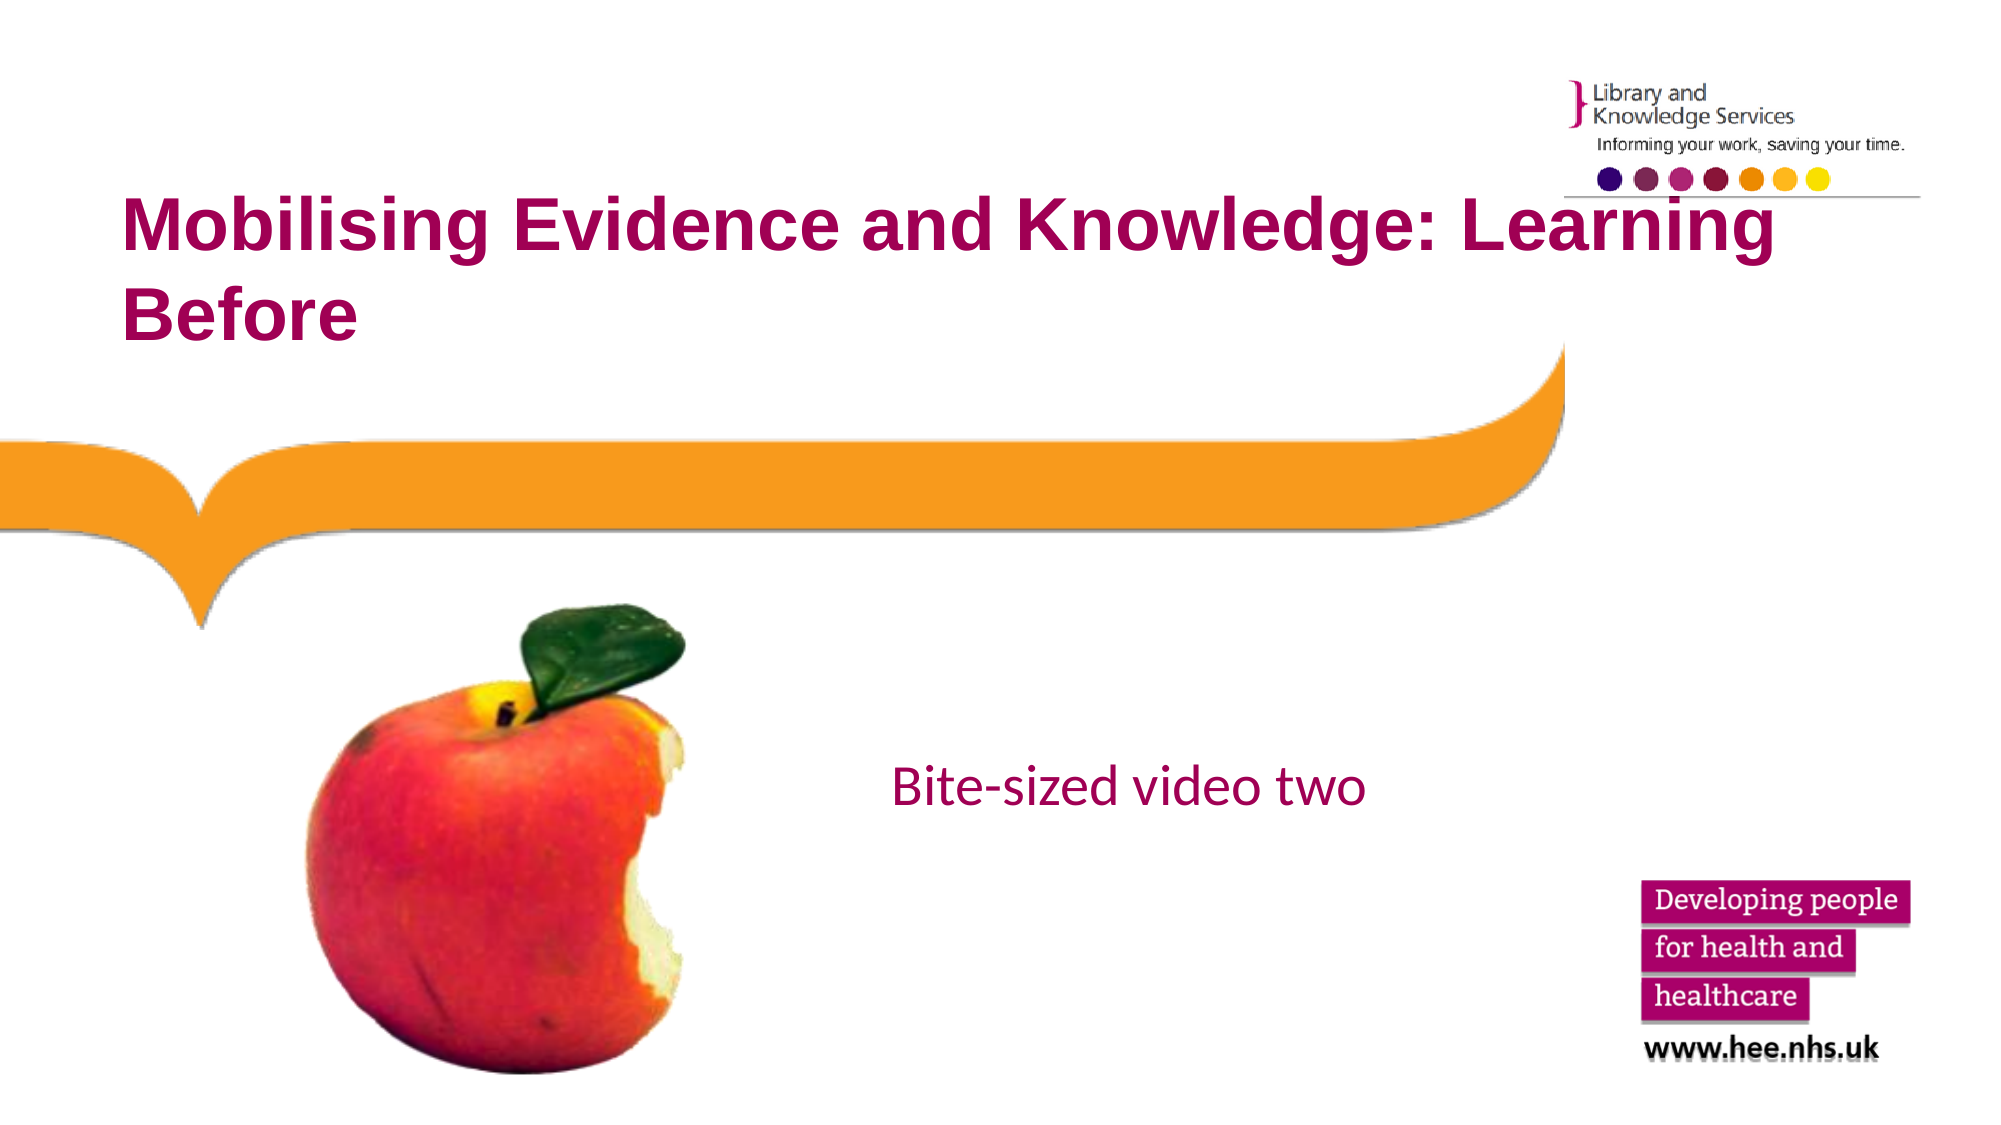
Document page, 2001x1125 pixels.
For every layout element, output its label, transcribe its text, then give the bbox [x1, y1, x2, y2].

title Mobilising Evidence and Knowledge: Learning Before [77, 141, 1431, 319]
picture [0, 335, 1565, 1112]
picture [1627, 866, 1923, 1071]
text_box Bite-sized video two [876, 739, 1490, 826]
picture [1564, 76, 1923, 196]
